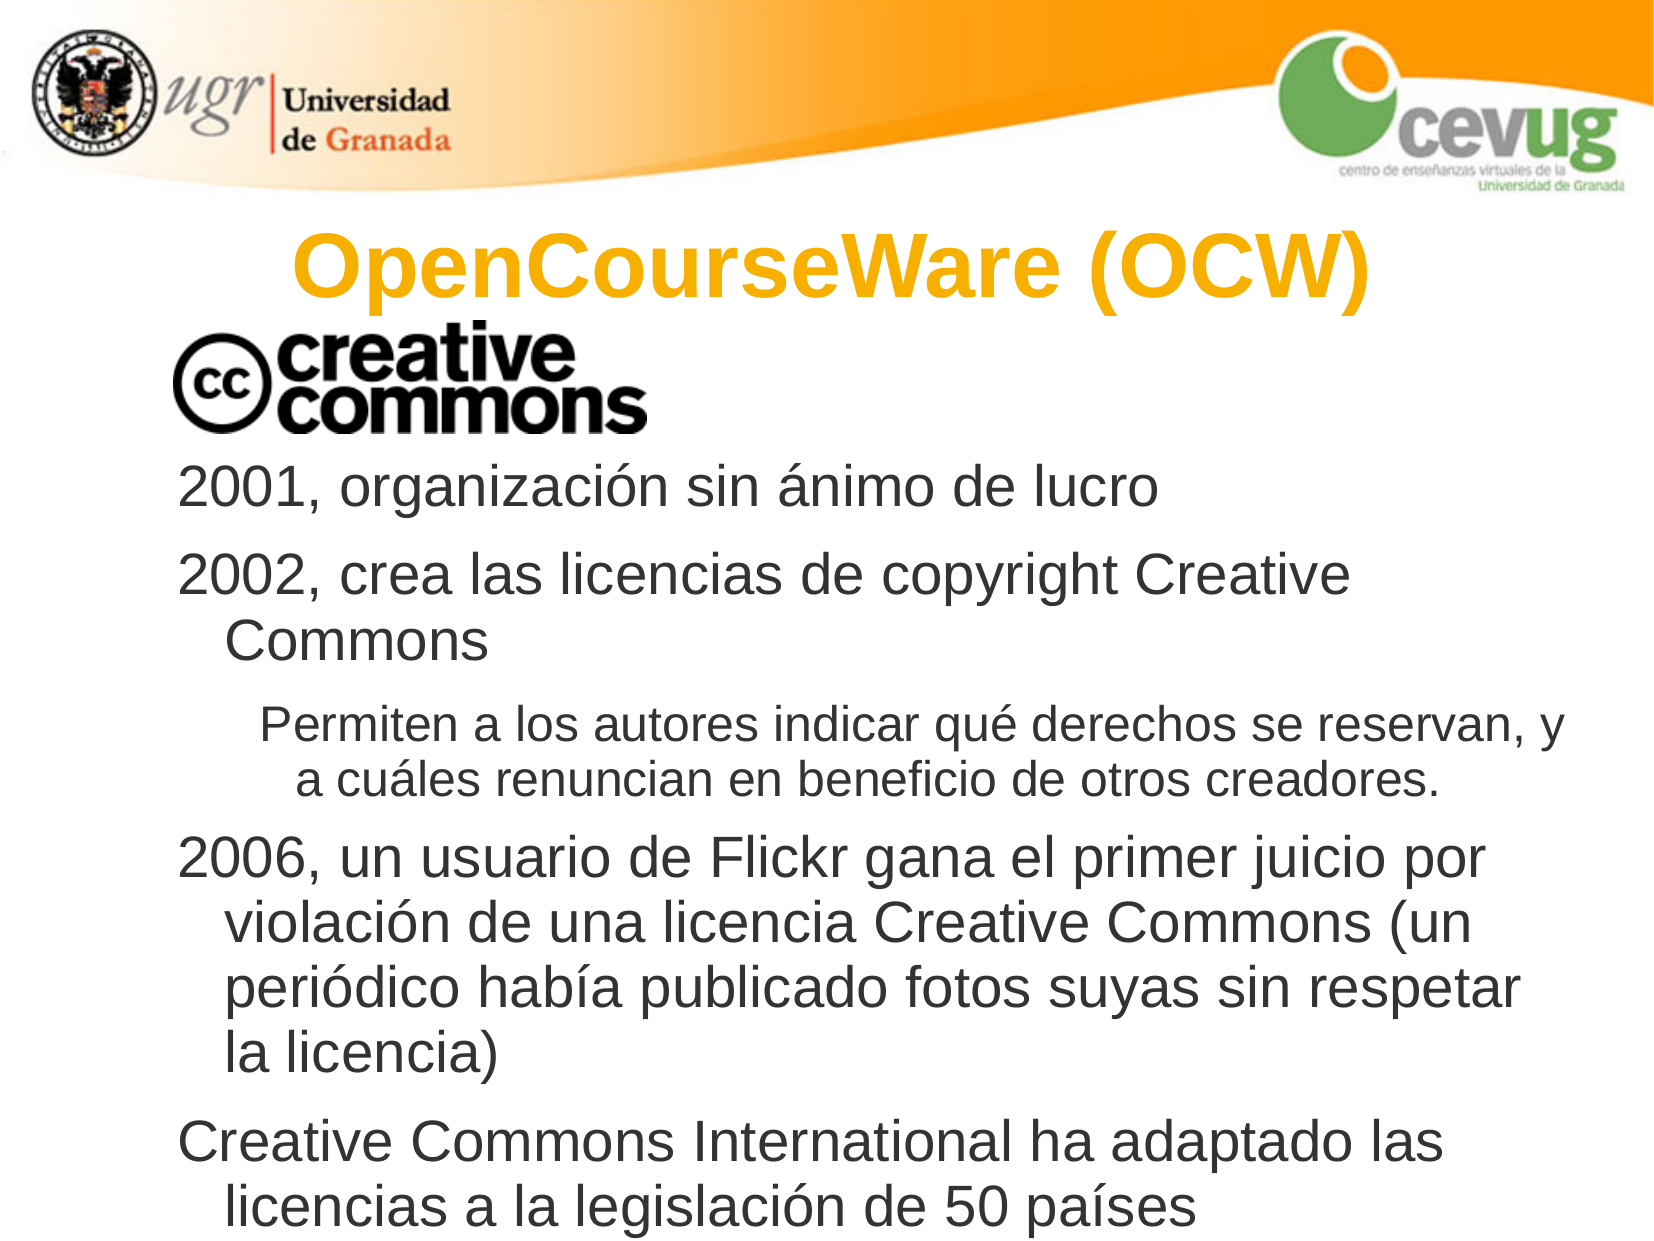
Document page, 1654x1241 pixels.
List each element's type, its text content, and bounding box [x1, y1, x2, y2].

picture [173, 320, 647, 434]
list 2001, organización sin ánimo de lucro 2002, crea las licencias de copyright Creative Commons Permiten a los autores indicar qué derechos se reservan, y a cuáles renuncian en beneficio de otros creadores. 2006, un usuario de Flickr gana el primer juicio por violación de una licencia Creative Commons (un periódico había publicado fotos suyas sin respetar la licencia) Creative Commons International ha adaptado las licencias a la legislación de 50 países [82, 349, 1571, 1237]
title OpenCourseWare (OCW) [88, 177, 1577, 355]
